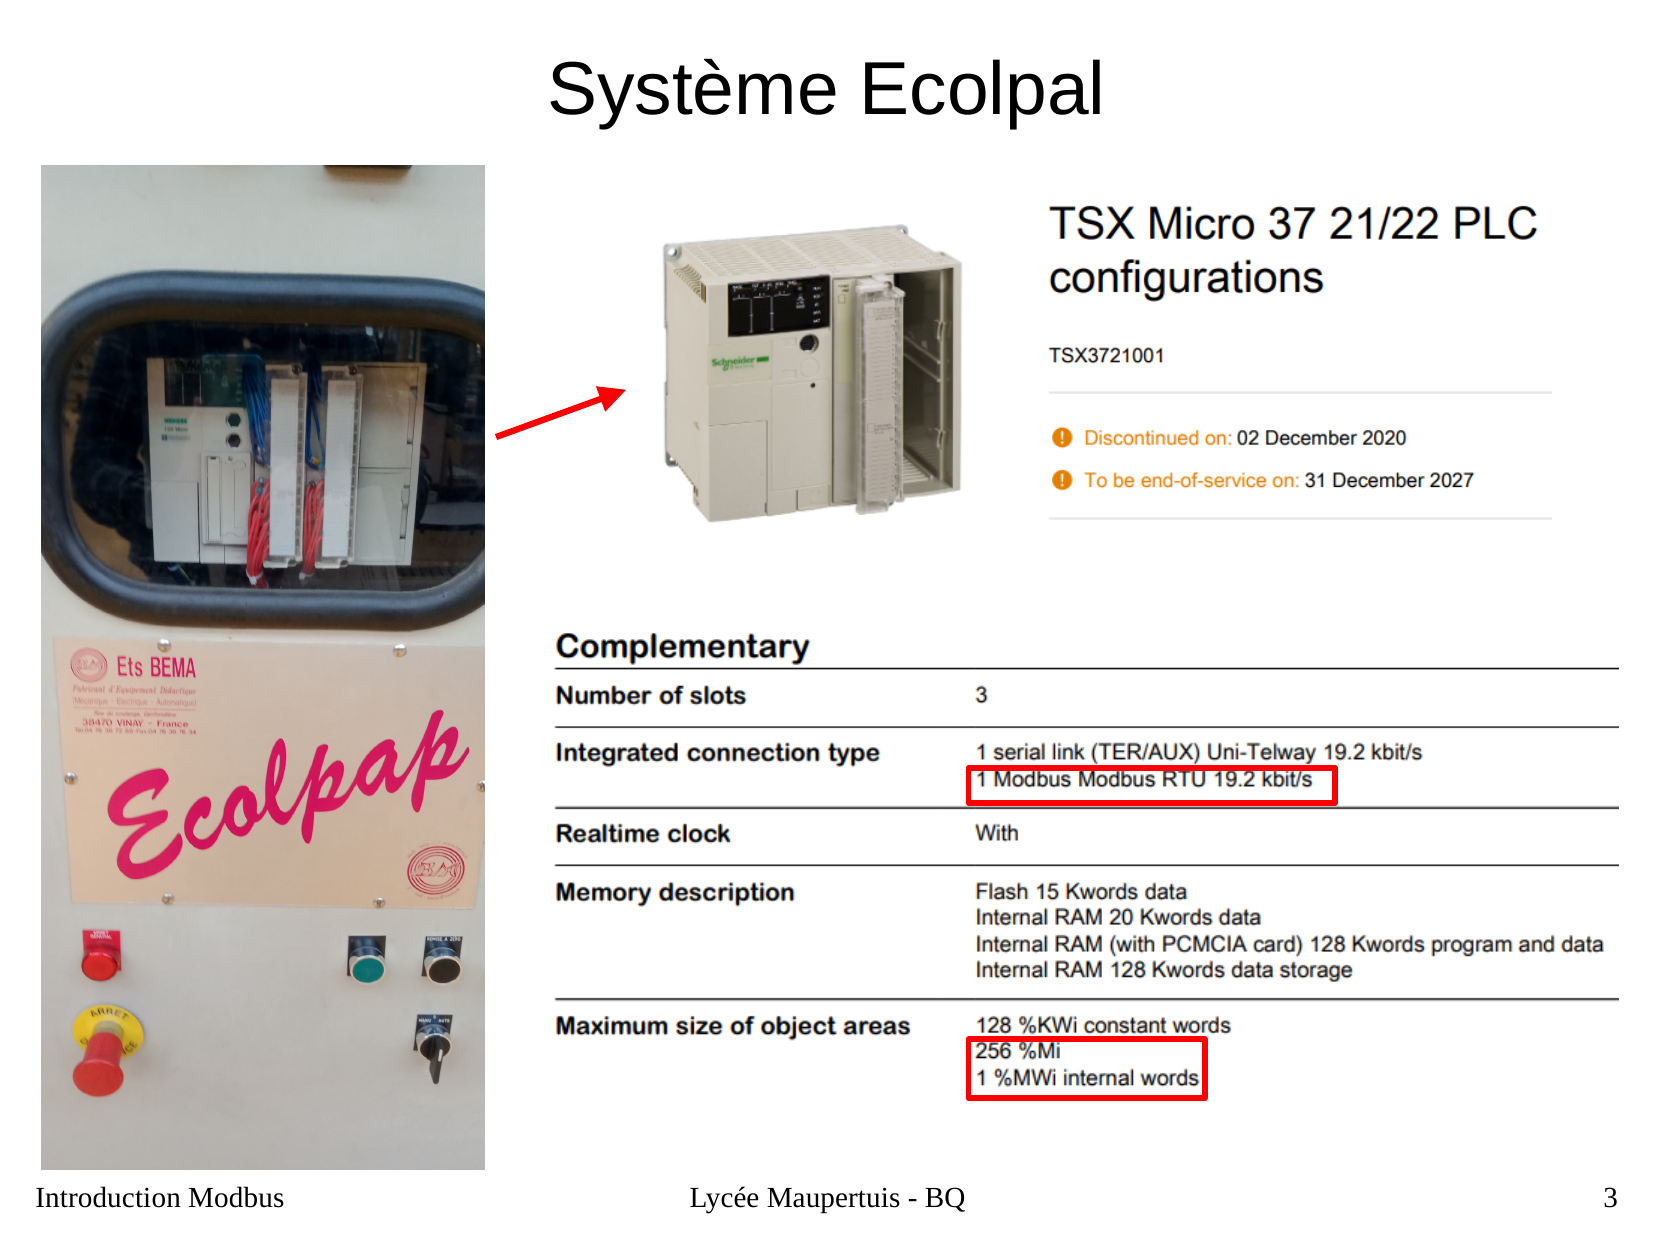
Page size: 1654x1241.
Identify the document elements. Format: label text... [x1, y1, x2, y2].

picture [543, 620, 1619, 1099]
picture [41, 165, 485, 1170]
title Système Ecolpal [35, 35, 1619, 142]
picture [648, 177, 1552, 532]
picture [971, 1042, 1202, 1095]
